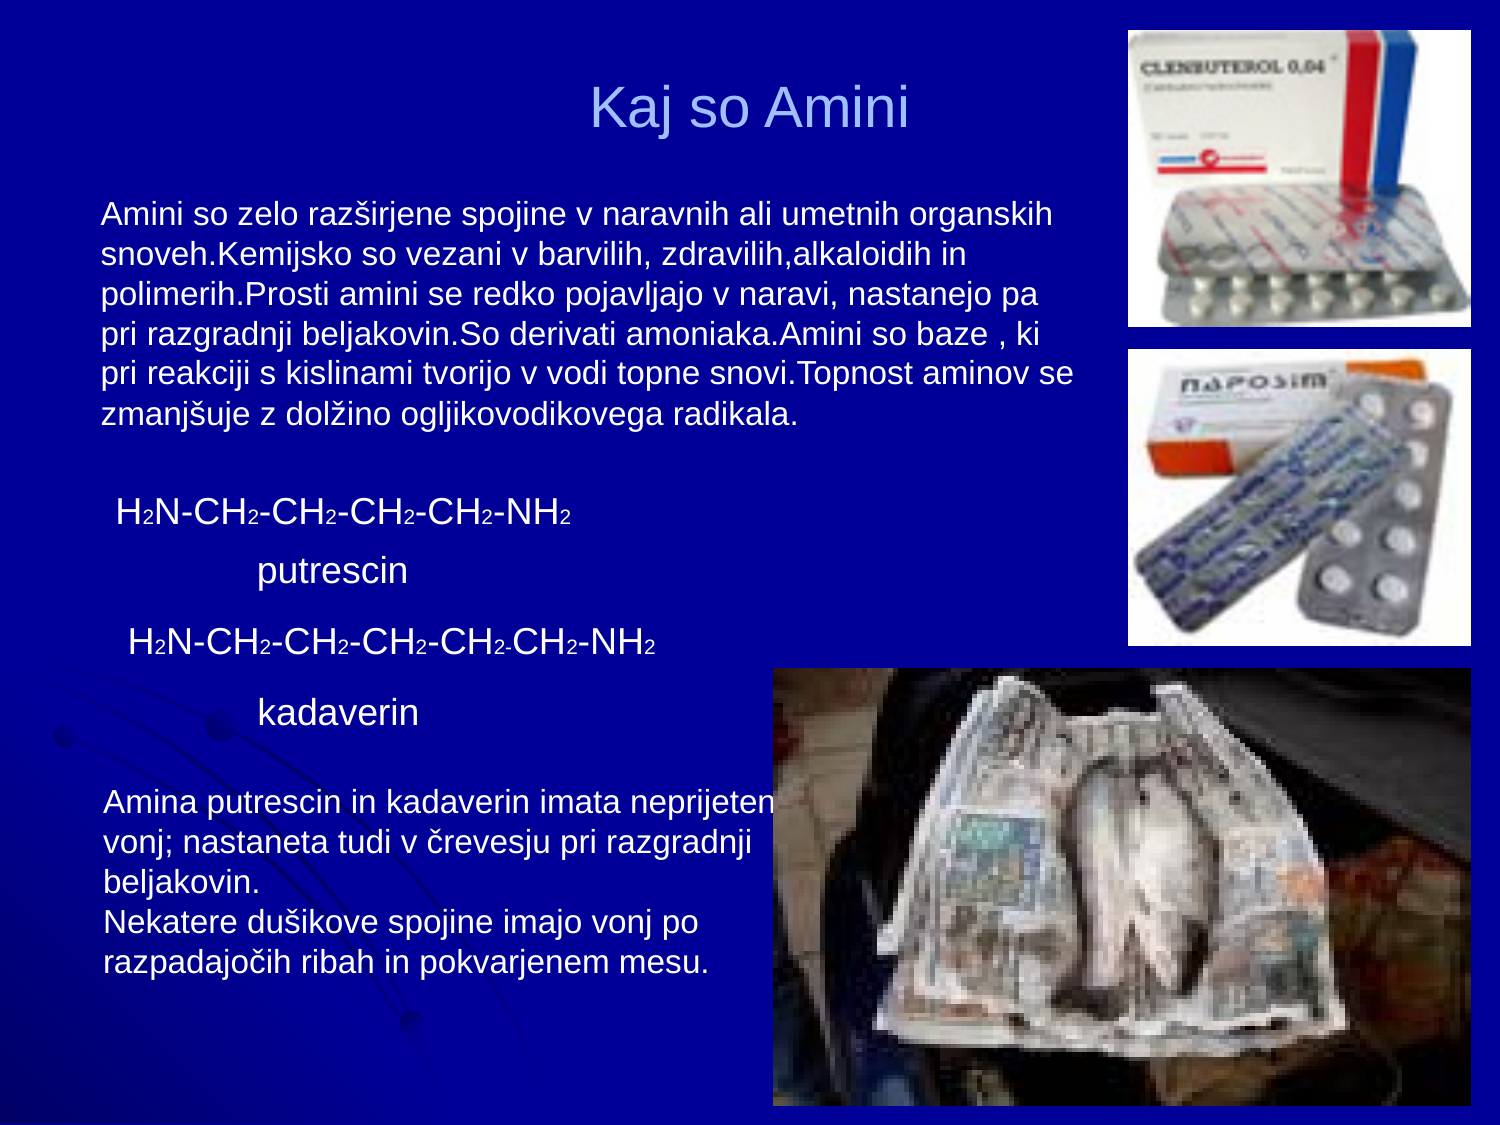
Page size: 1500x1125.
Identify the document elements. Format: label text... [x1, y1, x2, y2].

list Amini so zelo razširjene spojine v naravnih ali umetnih organskih snoveh.Kemijsko so vezani v barvilih, zdravilih,alkaloidih in polimerih.Prosti amini se redko pojavljajo v naravi, nastanejo pa pri razgradnji beljakovin.So derivati amoniaka.Amini so baze , ki pri reakciji s kislinami tvorijo v vodi topne snovi.Topnost aminov se zmanjšuje z dolžino ogljikovodikovega radikala. [29, 184, 1095, 409]
text_box putrescin [242, 538, 425, 599]
picture [773, 668, 1471, 1106]
picture [1128, 30, 1471, 327]
text_box H2N-CH2-CH2-CH2-CH2-CH2-NH2 [112, 609, 671, 670]
picture [1128, 349, 1471, 646]
text_box Amina putrescin in kadaverin imata neprijeten vonj; nastaneta tudi v črevesju pri razgradnji beljakovin. Nekatere dušikove spojine imajo vonj po razpadajočih ribah in pokvarjenem mesu. [88, 727, 773, 1028]
text_box kadaverin [242, 680, 435, 741]
title Kaj so Amini [75, 45, 1128, 233]
text_box H2N-CH2-CH2-CH2-CH2-NH2 [100, 479, 587, 540]
